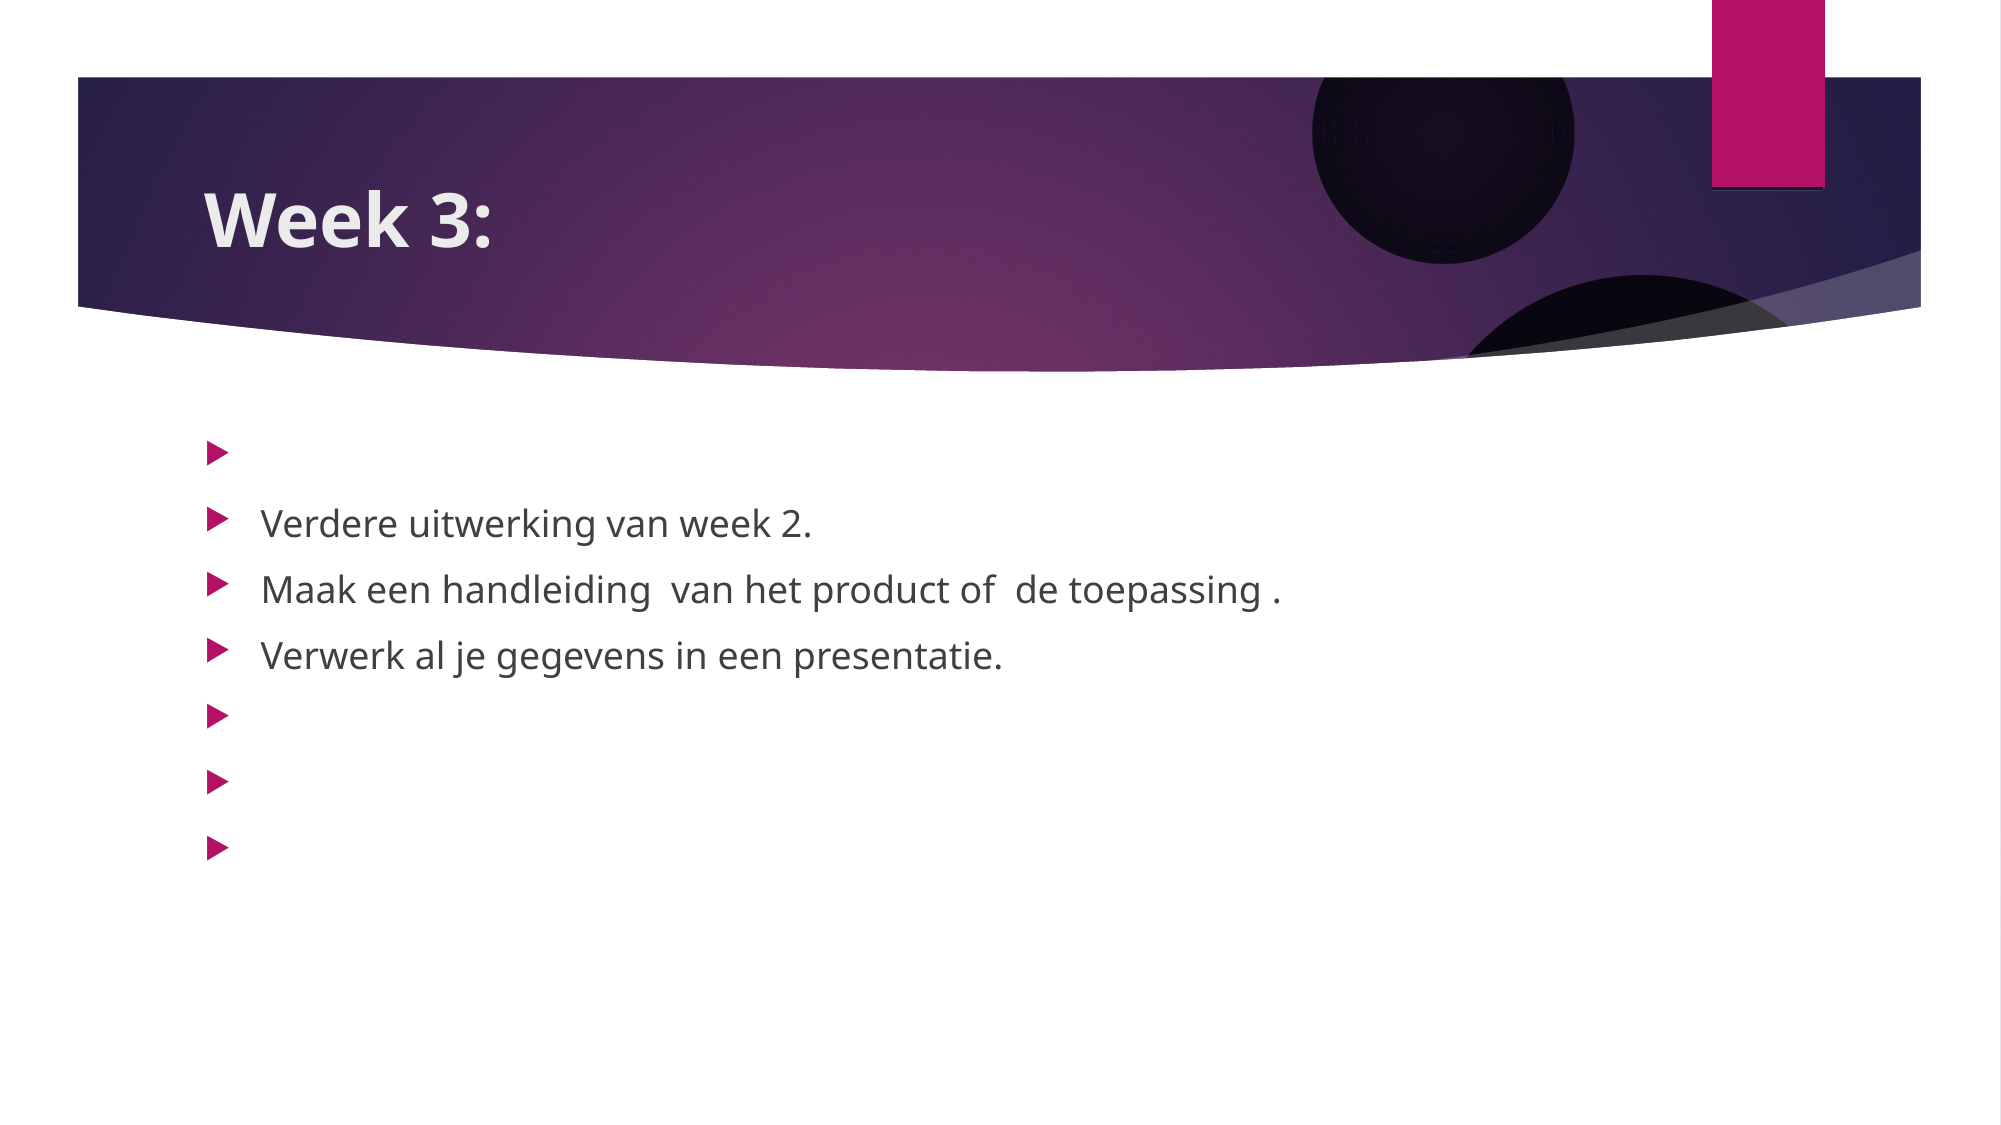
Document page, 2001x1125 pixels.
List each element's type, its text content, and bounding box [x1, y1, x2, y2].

list Verdere uitwerking van week 2. Maak een handleiding van het product of de toepassing . Verwerk al je gegevens in een presentatie. [189, 427, 1638, 988]
title Week 3: [189, 159, 1627, 276]
